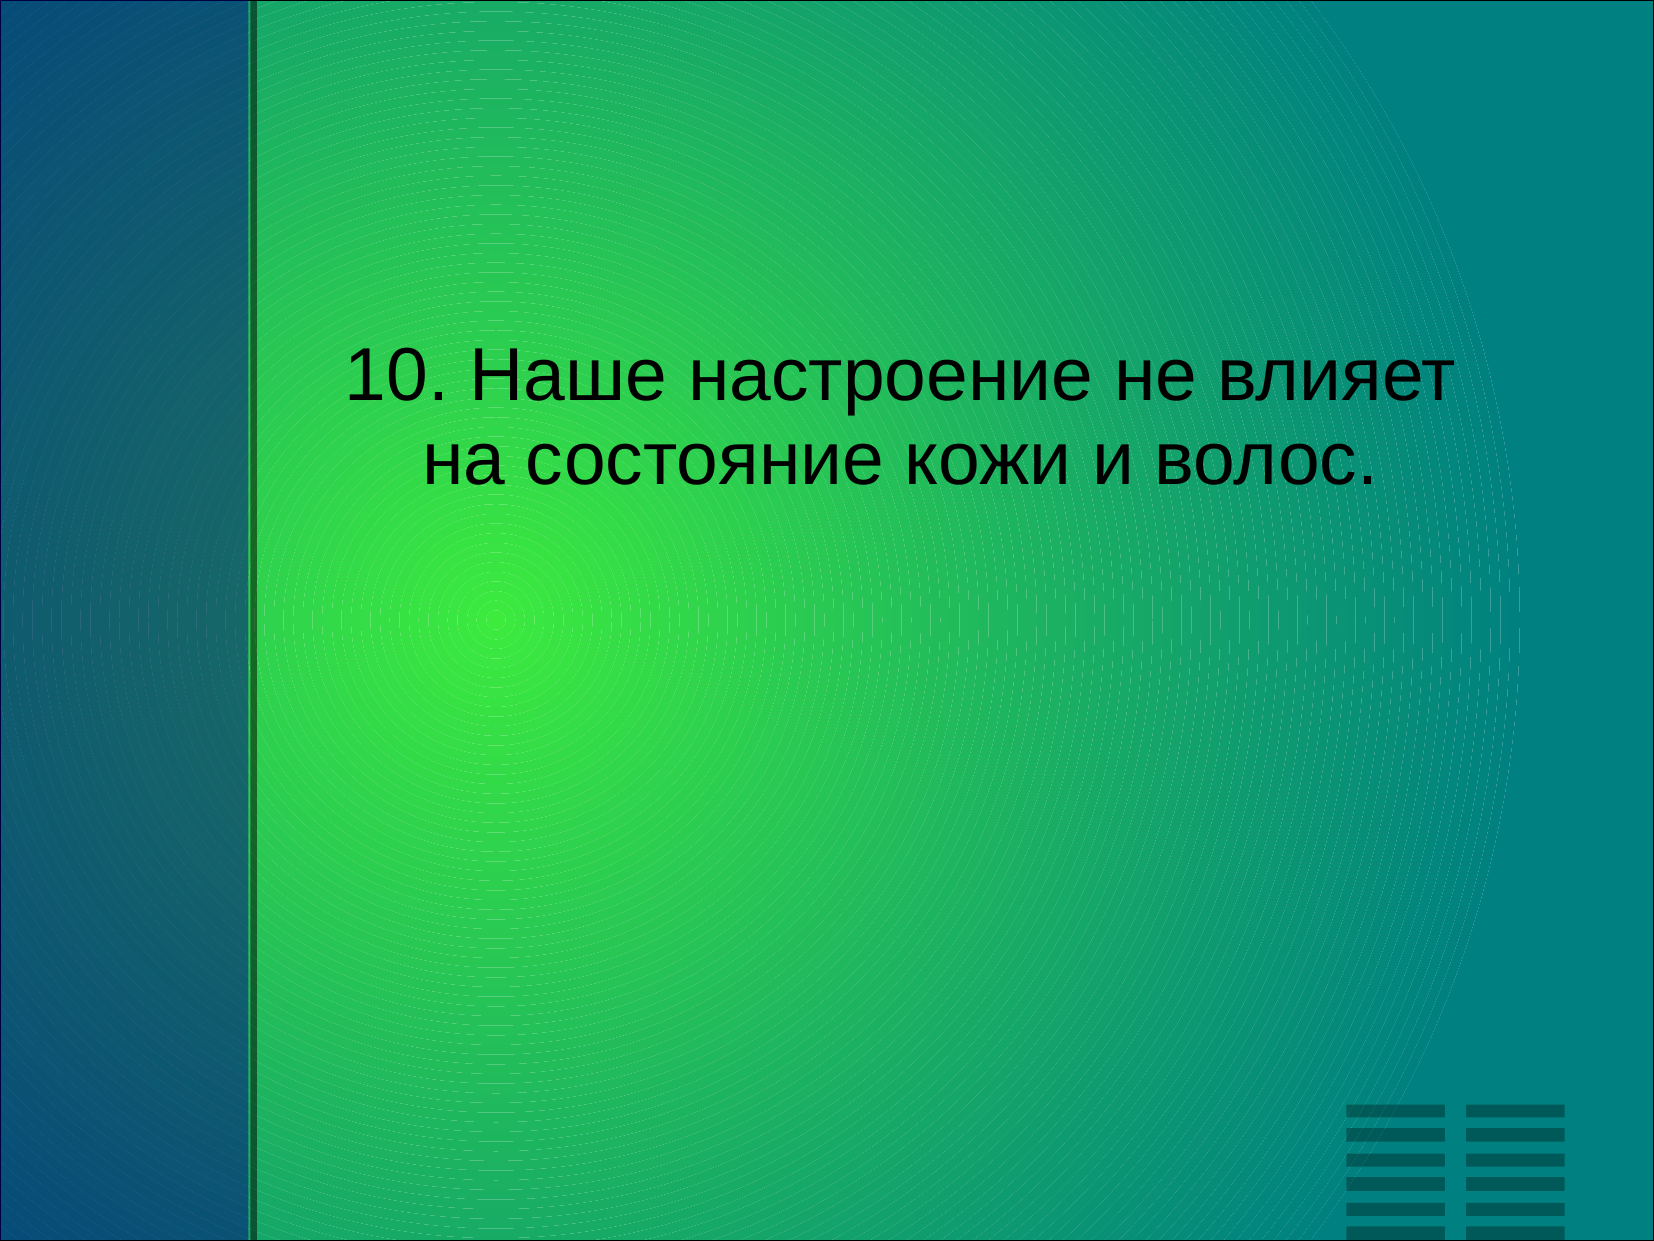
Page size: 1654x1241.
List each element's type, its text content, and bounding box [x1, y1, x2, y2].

text_box 10. Наше настроение не влияет на состояние кожи и волос. [295, 324, 1506, 945]
